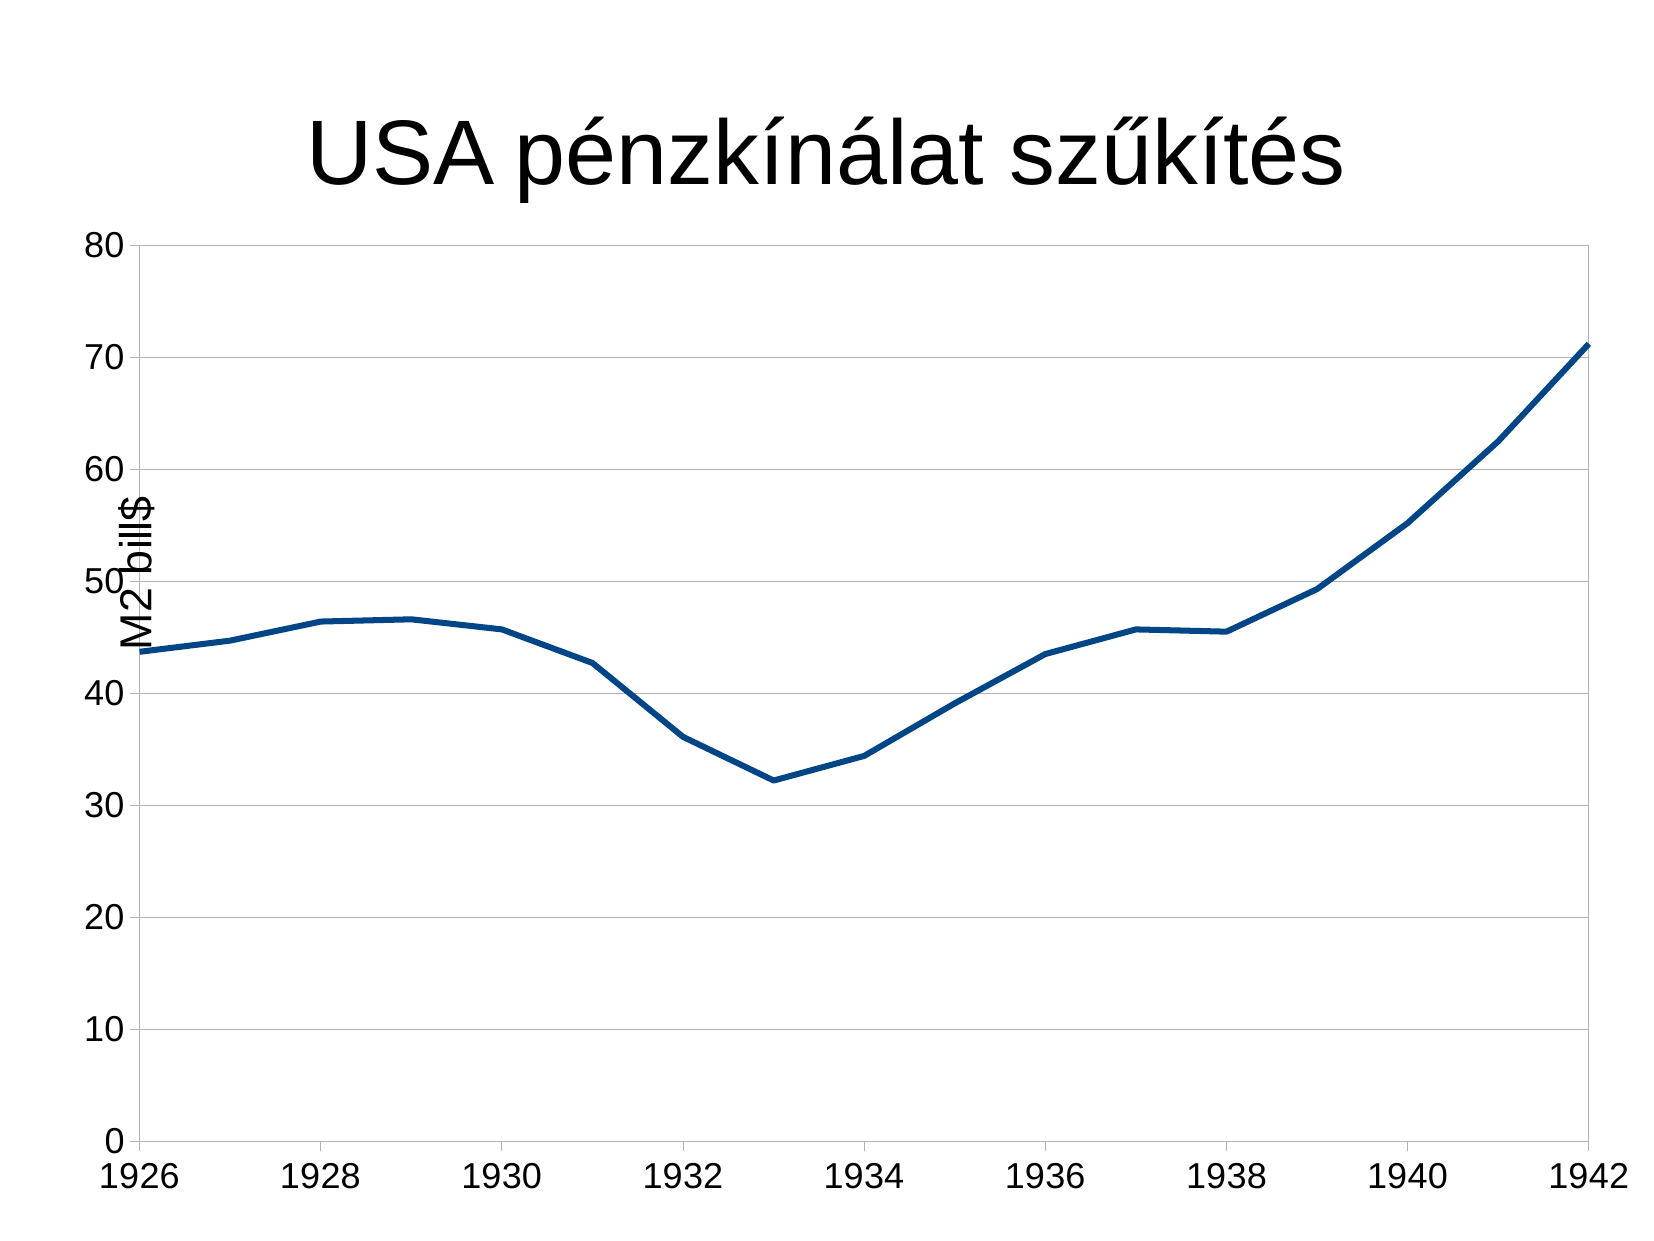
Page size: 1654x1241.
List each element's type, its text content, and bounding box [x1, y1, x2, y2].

chart [37, 225, 1654, 1238]
title USA pénzkínálat szűkítés [82, 49, 1571, 225]
